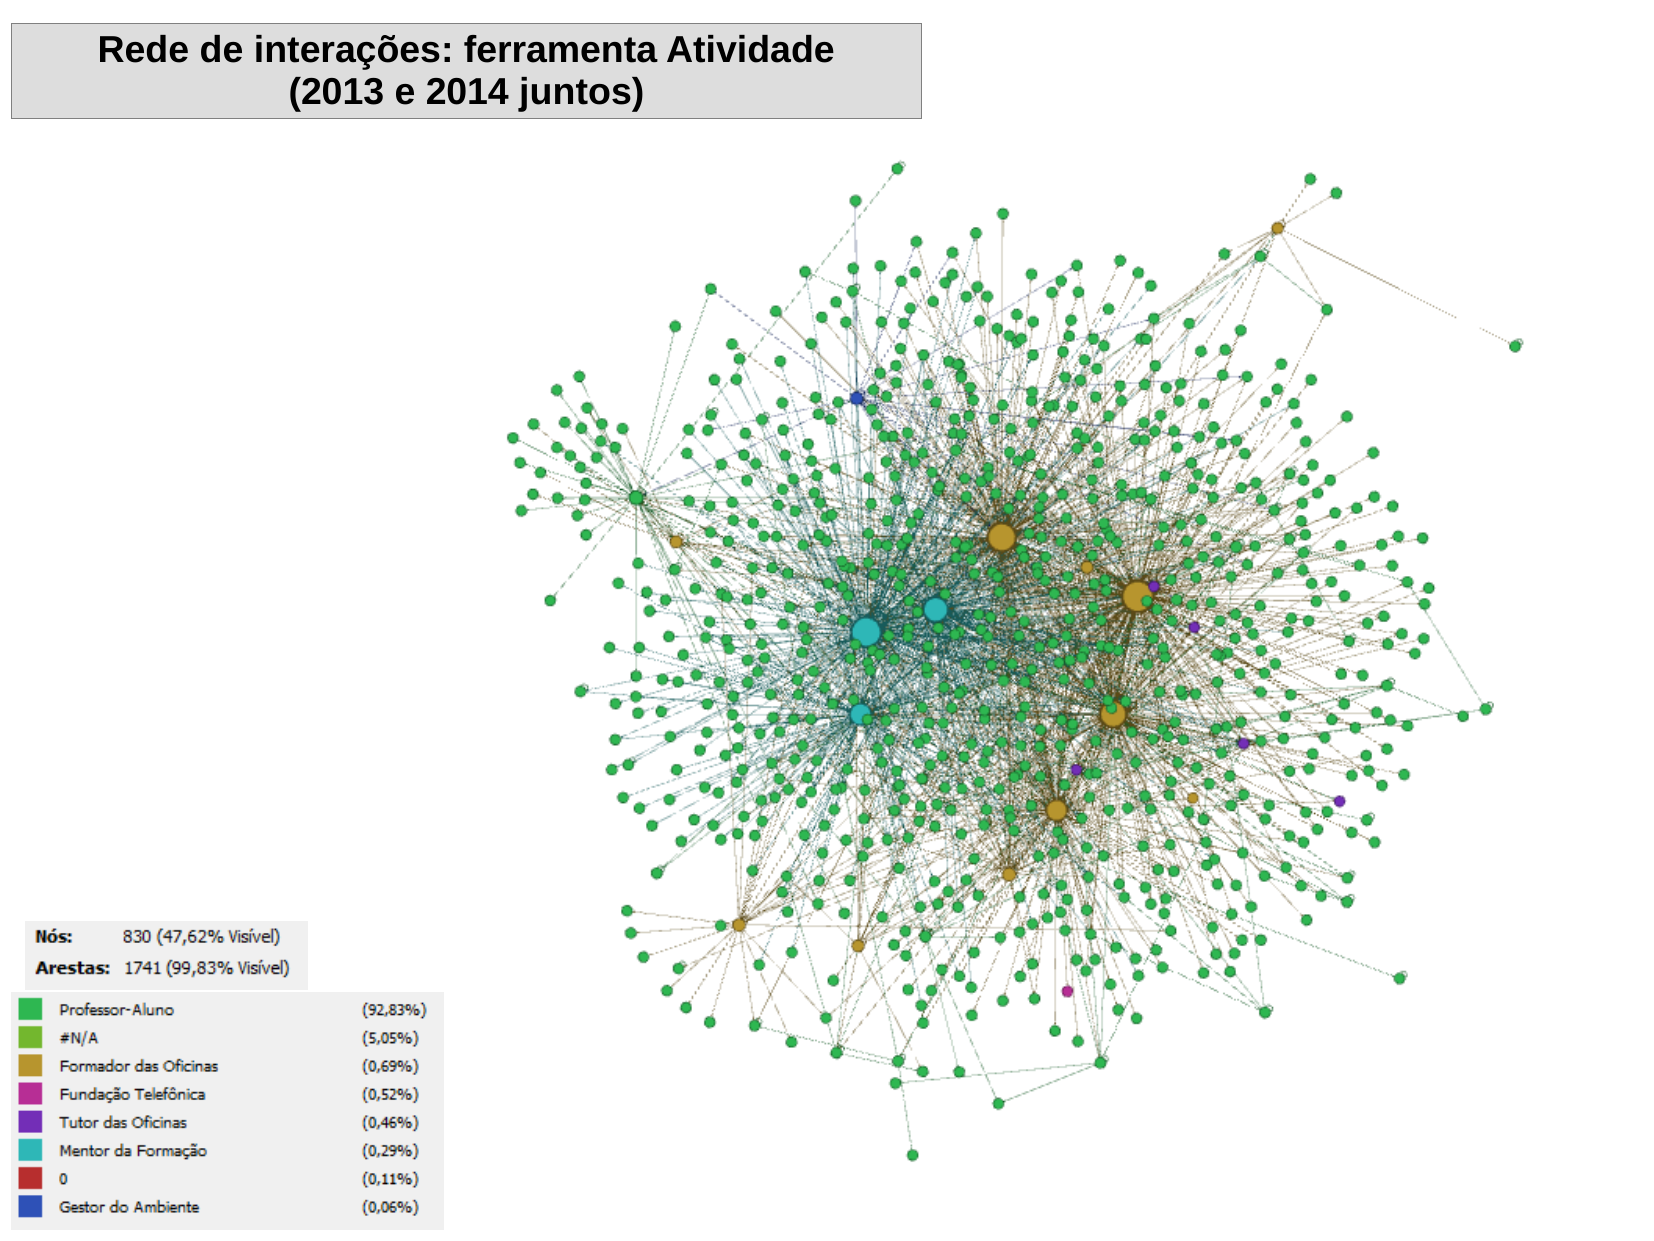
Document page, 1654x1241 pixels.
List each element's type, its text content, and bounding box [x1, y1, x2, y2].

picture [484, 129, 1544, 1173]
picture [11, 992, 444, 1230]
text_box Rede de interações: ferramenta Atividade (2013 e 2014 juntos) [11, 23, 922, 119]
picture [25, 921, 308, 990]
